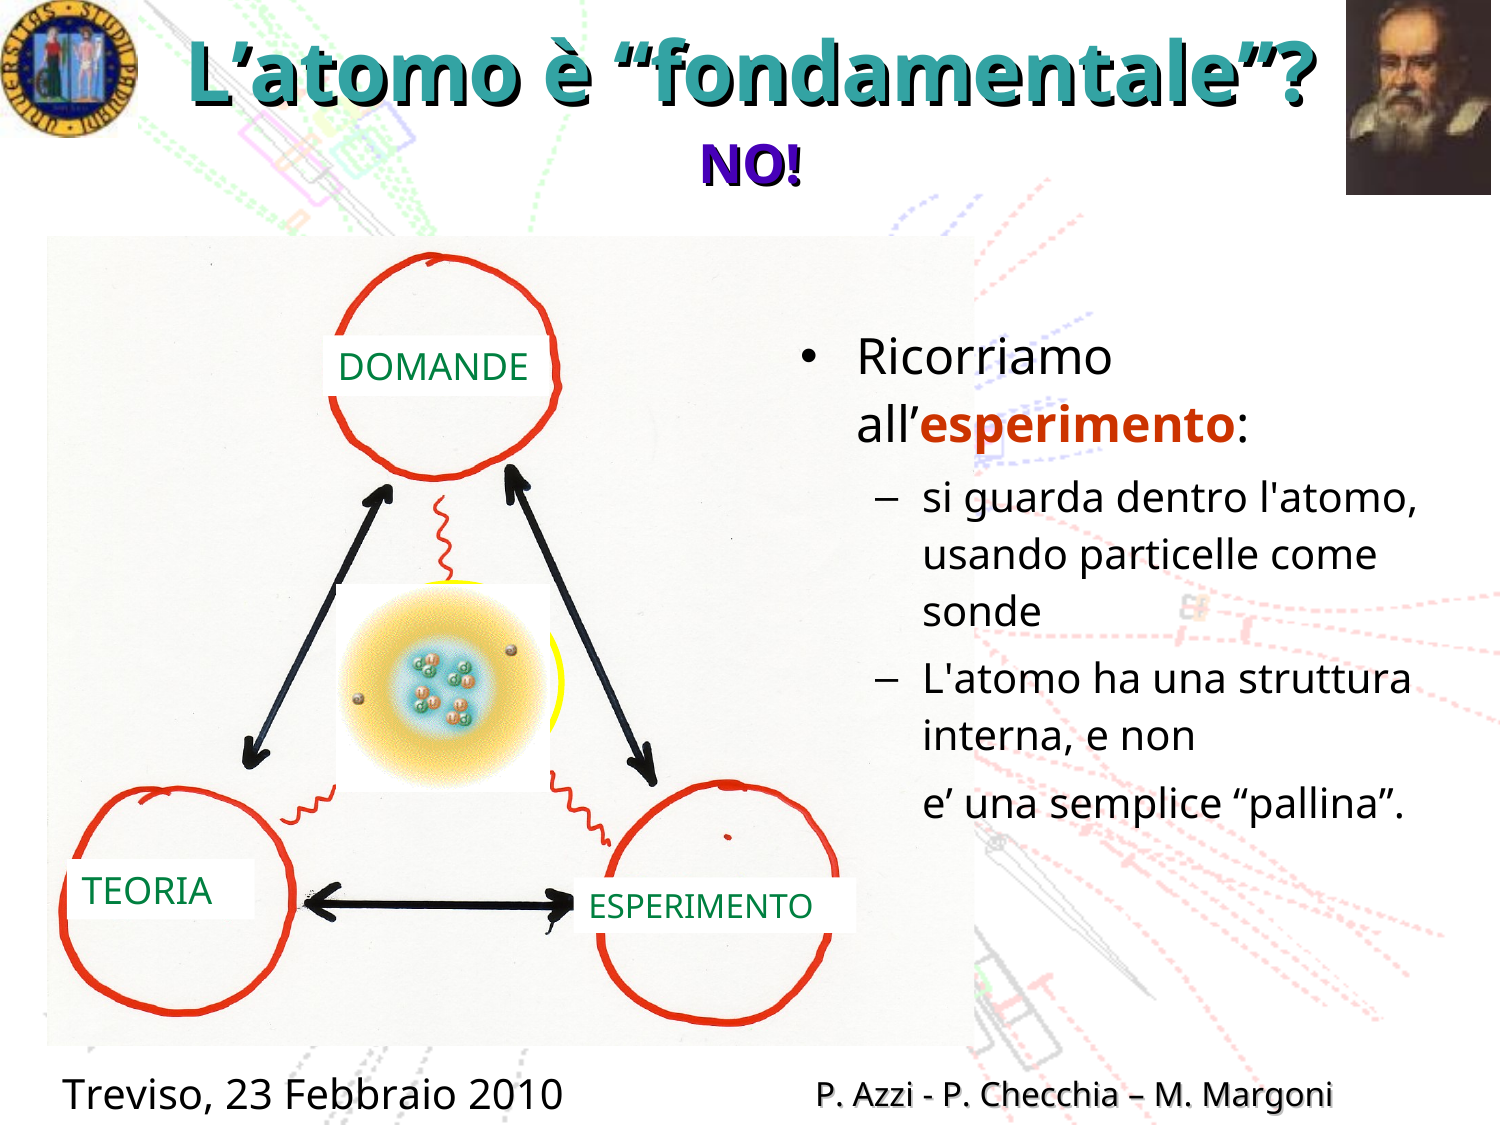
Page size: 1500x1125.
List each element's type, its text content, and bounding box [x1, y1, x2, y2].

picture [0, 213, 1500, 1125]
text_box DOMANDE [322, 335, 550, 396]
text_box TEORIA [66, 859, 255, 920]
text_box ESPERIMENTO [573, 877, 785, 933]
list Ricorriamo all’esperimento: si guarda dentro l'atomo, usando particelle come sonde L'atomo ha una struttura interna, e non e’ una semplice “pallina”. [785, 312, 1481, 1125]
title L’atomo è “fondamentale”? NO! [0, 0, 1500, 213]
